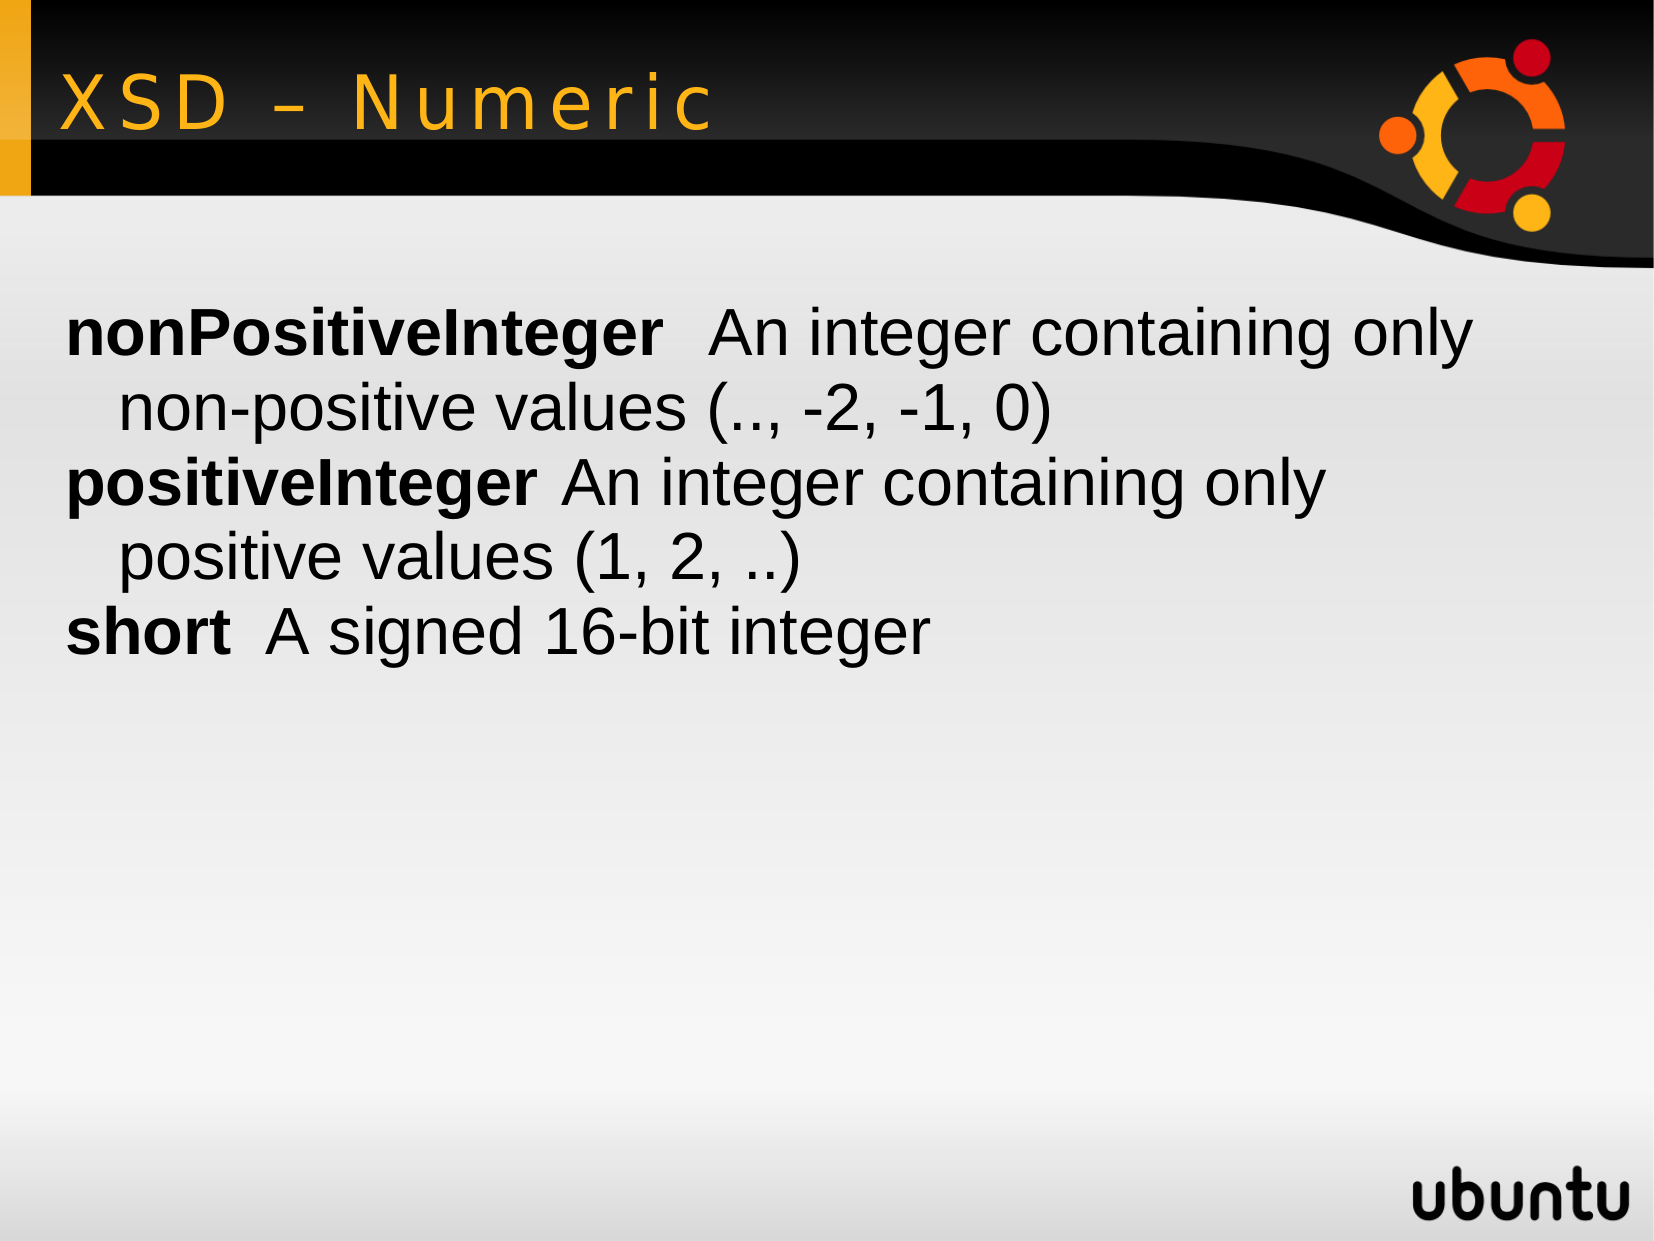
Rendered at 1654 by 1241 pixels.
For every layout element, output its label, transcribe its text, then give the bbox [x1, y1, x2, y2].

list nonPositiveInteger An integer containing only non-positive values (.., -2, -1, 0) positiveInteger An integer containing only positive values (1, 2, ..) short A signed 16-bit integer [47, 295, 1536, 1114]
picture [0, 0, 1654, 1241]
title XSD – Numeric [59, 29, 1270, 178]
